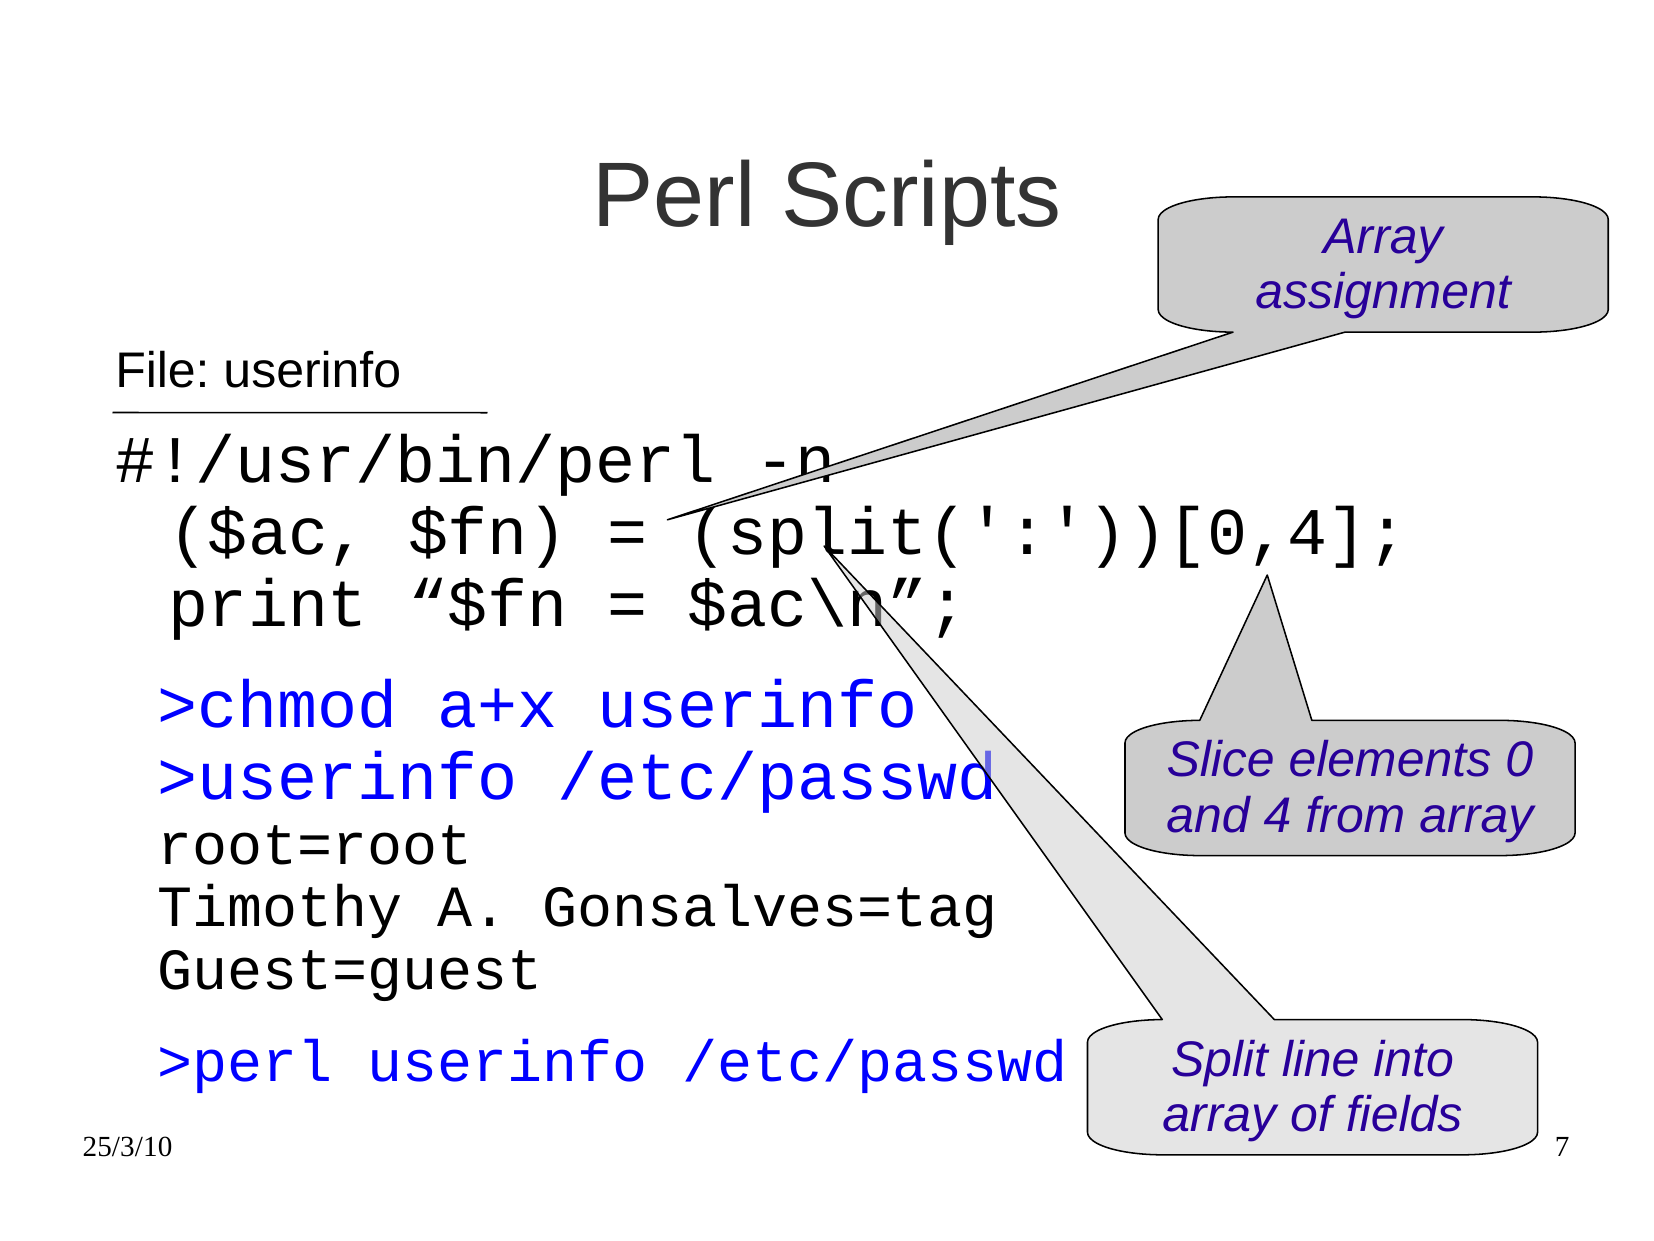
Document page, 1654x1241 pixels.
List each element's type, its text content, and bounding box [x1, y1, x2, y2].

text_box Array assignment [667, 196, 1609, 520]
text_box Slice elements 0 and 4 from array [1125, 575, 1576, 856]
text_box Split line into array of fields [824, 546, 1538, 1155]
title Perl Scripts [121, 91, 1534, 299]
list File: userinfo #!/usr/bin/perl -n ($ac, $fn) = (split(':'))[0,4]; print “$fn = $ac\n”; >chmod a+x userinfo >userinfo /etc/passwd root=root Timothy A. Gonsalves=tag Guest=guest >perl userinfo /etc/passwd [98, 344, 1637, 1233]
